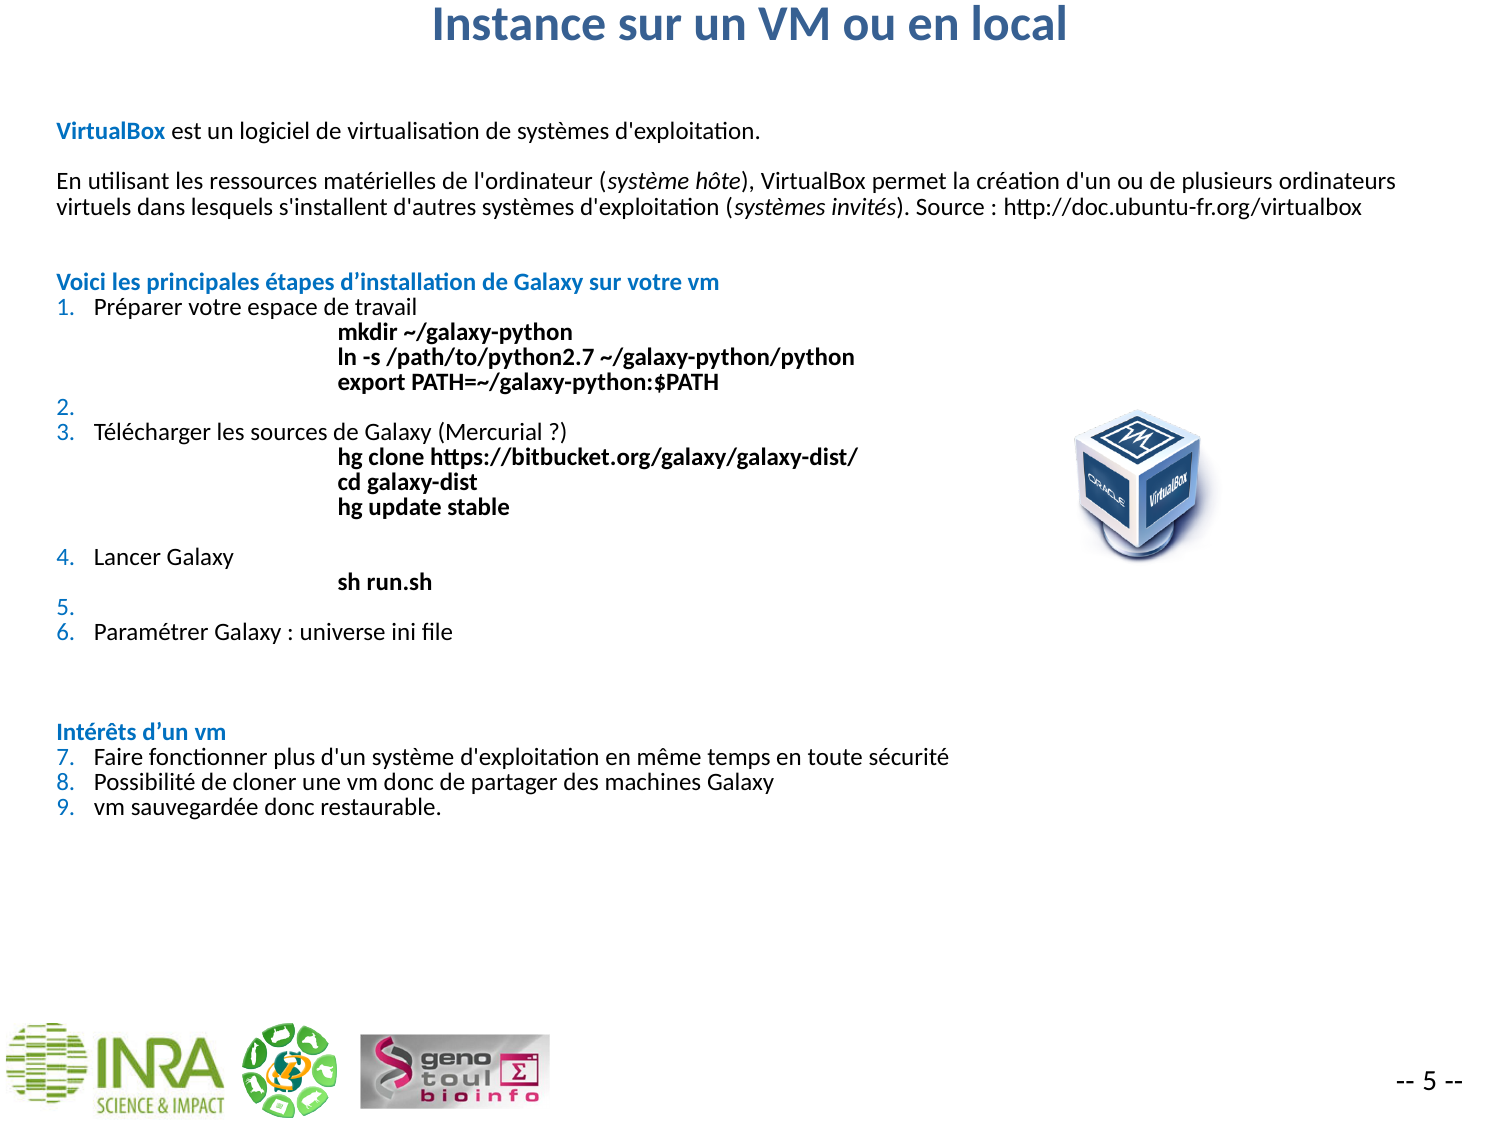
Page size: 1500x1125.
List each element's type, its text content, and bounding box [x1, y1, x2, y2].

text_box VirtualBox est un logiciel de virtualisation de systèmes d'exploitation. En utilisant les ressources matérielles de l'ordinateur (système hôte), VirtualBox permet la création d'un ou de plusieurs ordinateurs virtuels dans lesquels s'installent d'autres systèmes d'exploitation (systèmes invités). Source : http://doc.ubuntu-fr.org/virtualbox Voici les principales étapes d’installation de Galaxy sur votre vm Préparer votre espace de travail mkdir ~/galaxy-python ln -s /path/to/python2.7 ~/galaxy-python/python export PATH=~/galaxy-python:$PATH Télécharger les sources de Galaxy (Mercurial ?) hg clone https://bitbucket.org/galaxy/galaxy-dist/ cd galaxy-dist hg update stable Lancer Galaxy sh run.sh Paramétrer Galaxy : universe ini file Intérêts d’un vm Faire fonctionner plus d'un système d'exploitation en même temps en toute sécurité Possibilité de cloner une vm donc de partager des machines Galaxy vm sauvegardée donc restaurable. [41, 114, 1483, 855]
picture [5, 1023, 225, 1125]
text_box Instance sur un VM ou en local [0, 0, 1500, 73]
picture [360, 1034, 550, 1109]
picture [242, 1023, 337, 1118]
